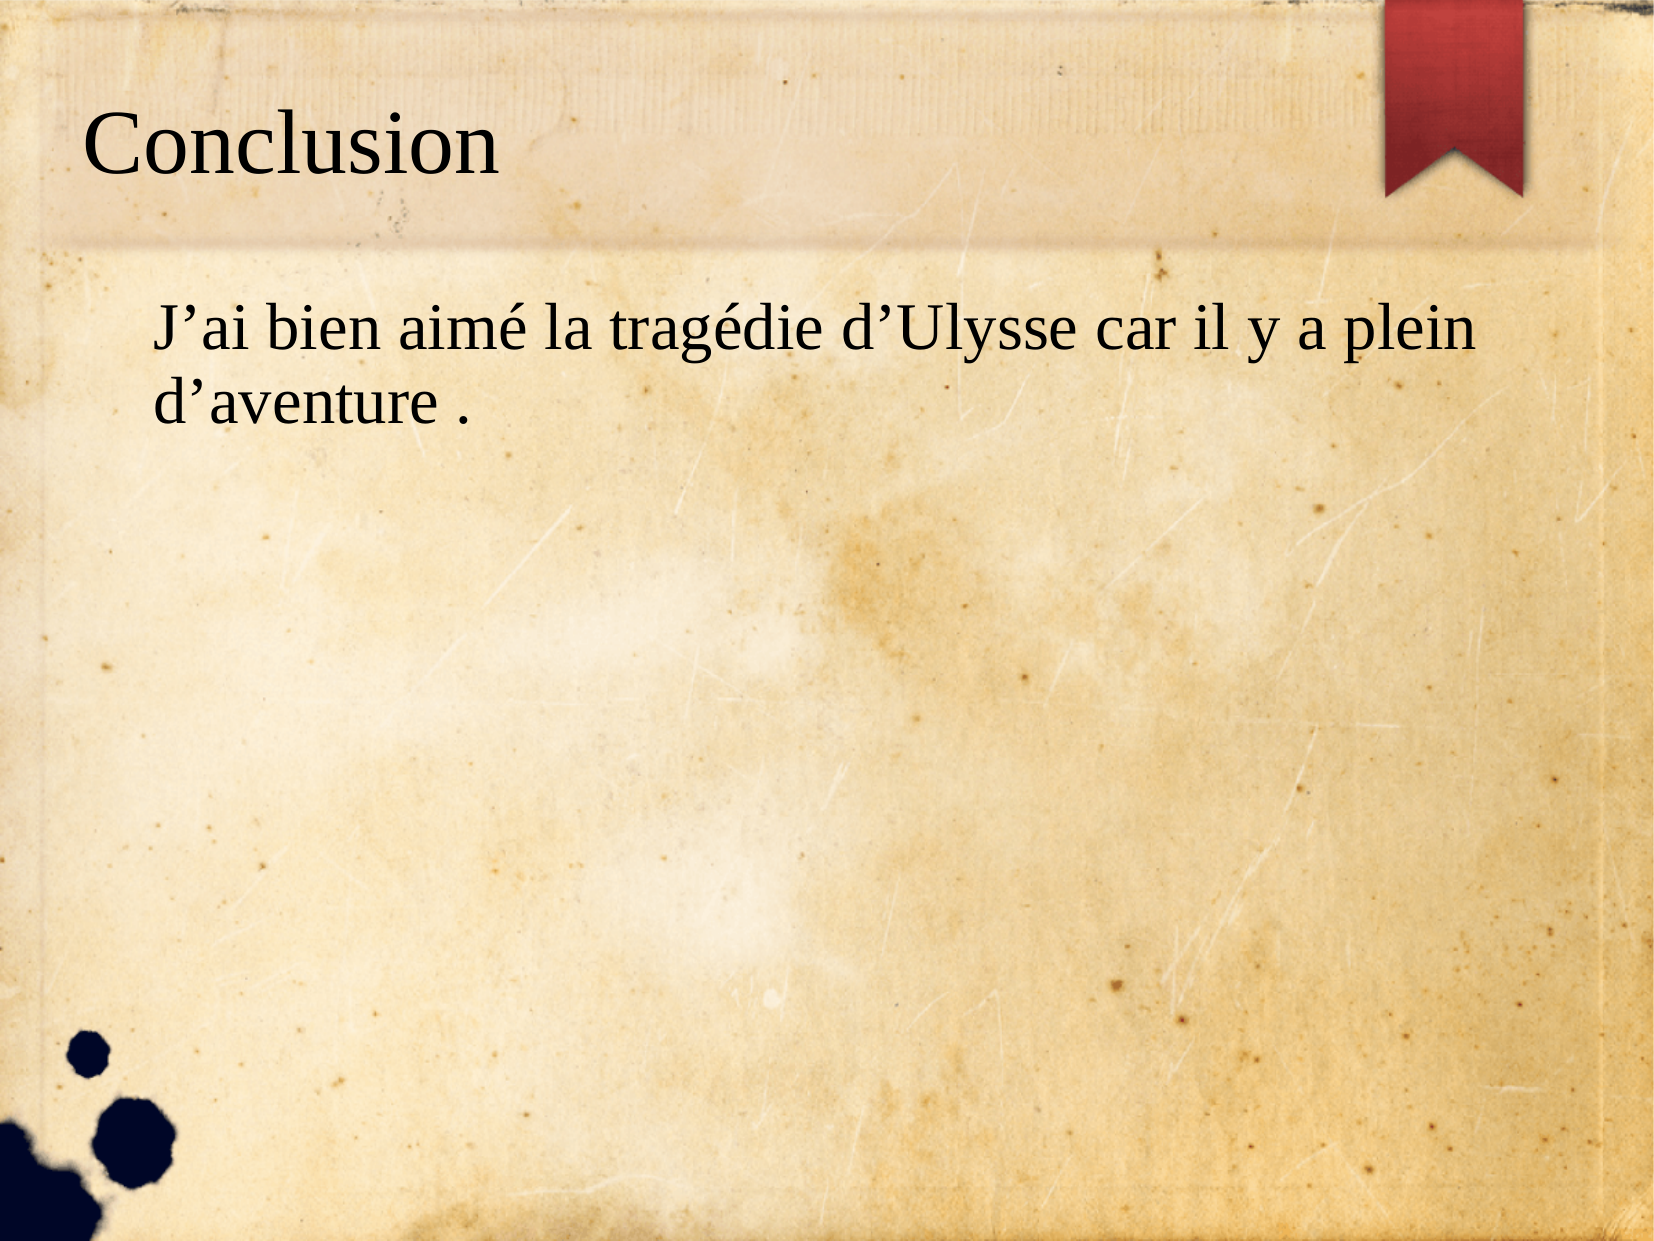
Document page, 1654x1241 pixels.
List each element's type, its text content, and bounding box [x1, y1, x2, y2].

picture [0, 0, 1654, 1241]
list J’ai bien aimé la tragédie d’Ulysse car il y a plein d’aventure . [82, 290, 1538, 1010]
title Conclusion [82, 49, 1347, 237]
